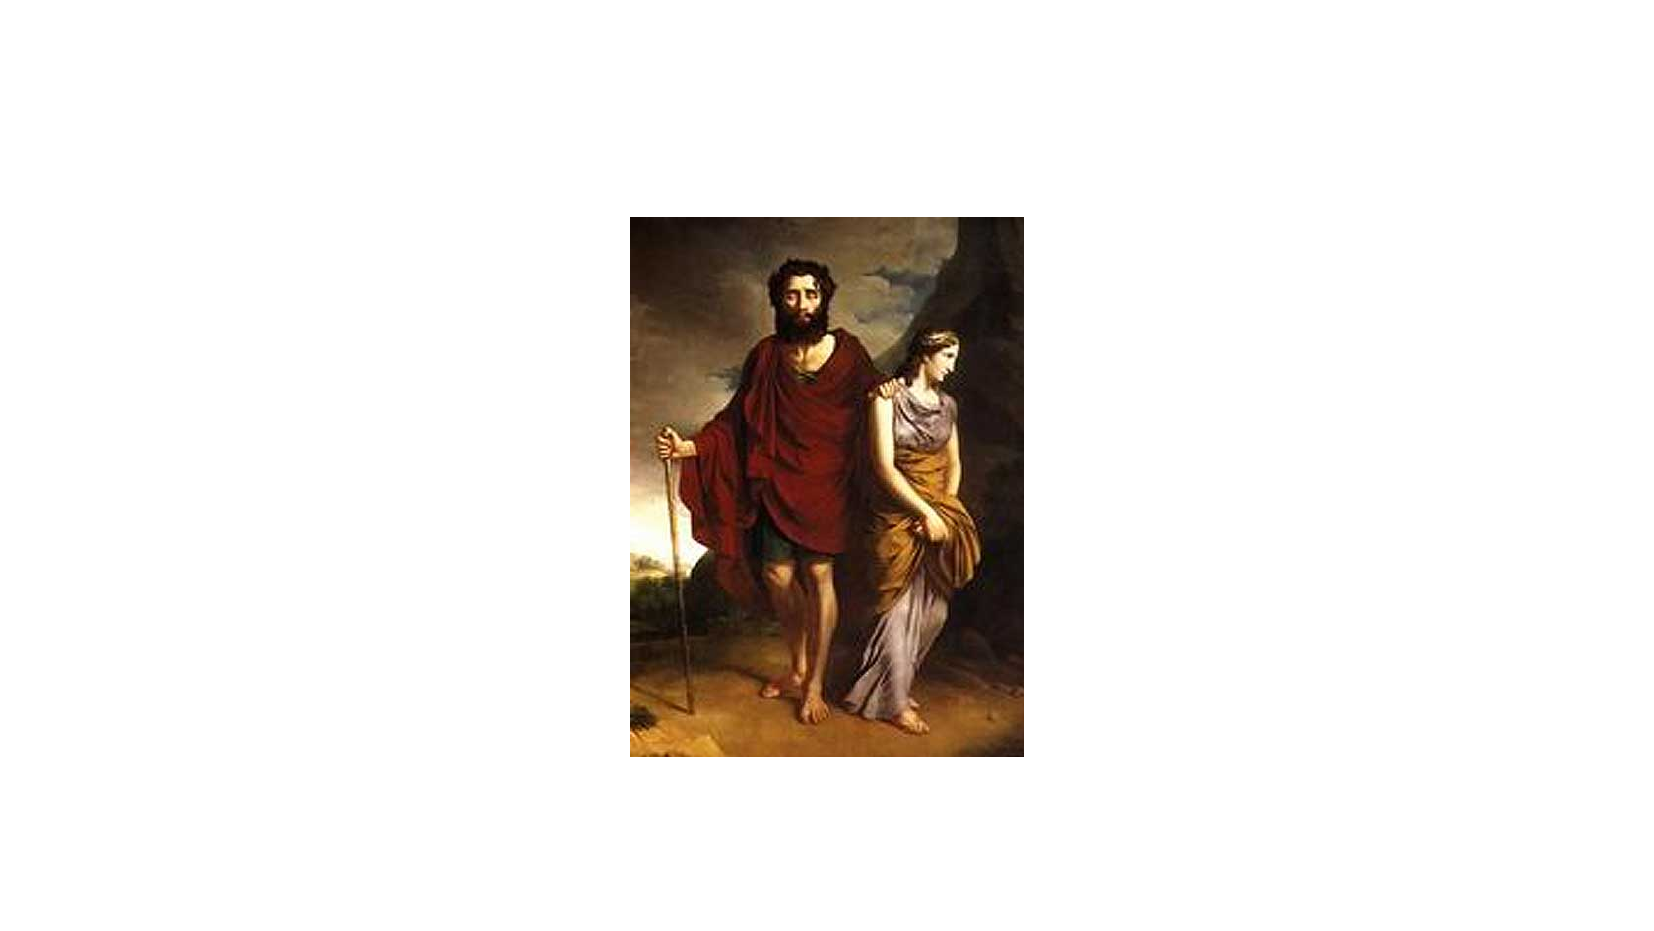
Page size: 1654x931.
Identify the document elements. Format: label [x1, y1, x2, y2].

picture [630, 217, 1024, 758]
